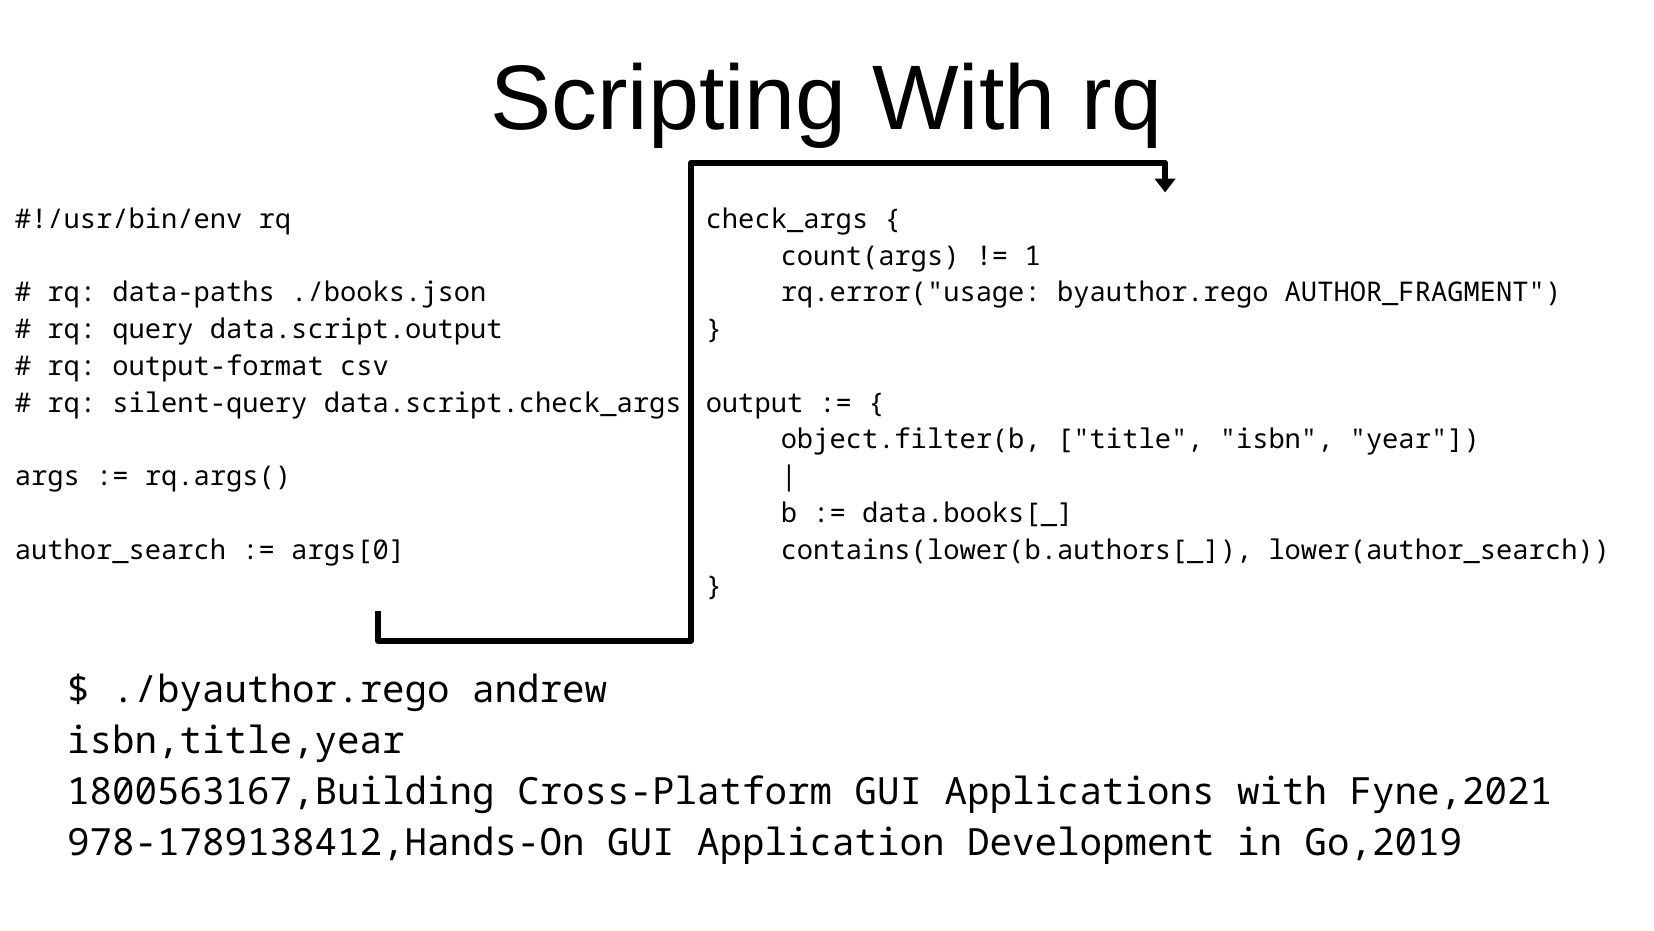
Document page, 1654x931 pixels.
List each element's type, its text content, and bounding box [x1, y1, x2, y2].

text_box check_args { count(args) != 1 rq.error("usage: byauthor.rego AUTHOR_FRAGMENT") } output := { object.filter(b, ["title", "isbn", "year"]) | b := data.books[_] contains(lower(b.authors[_]), lower(author_search)) } [694, 192, 1640, 575]
text_box $ ./byauthor.rego andrew isbn,title,year 1800563167,Building Cross-Platform GUI Applications with Fyne,2021 978-1789138412,Hands-On GUI Application Development in Go,2019 [52, 655, 1624, 868]
title Scripting With rq [694, 166, 1162, 176]
text_box #!/usr/bin/env rq # rq: data-paths ./books.json # rq: query data.script.output # rq: output-format csv # rq: silent-query data.script.check_args args := rq.args() author_search := args[0] [0, 192, 688, 551]
title Scripting With rq [82, 20, 1571, 176]
